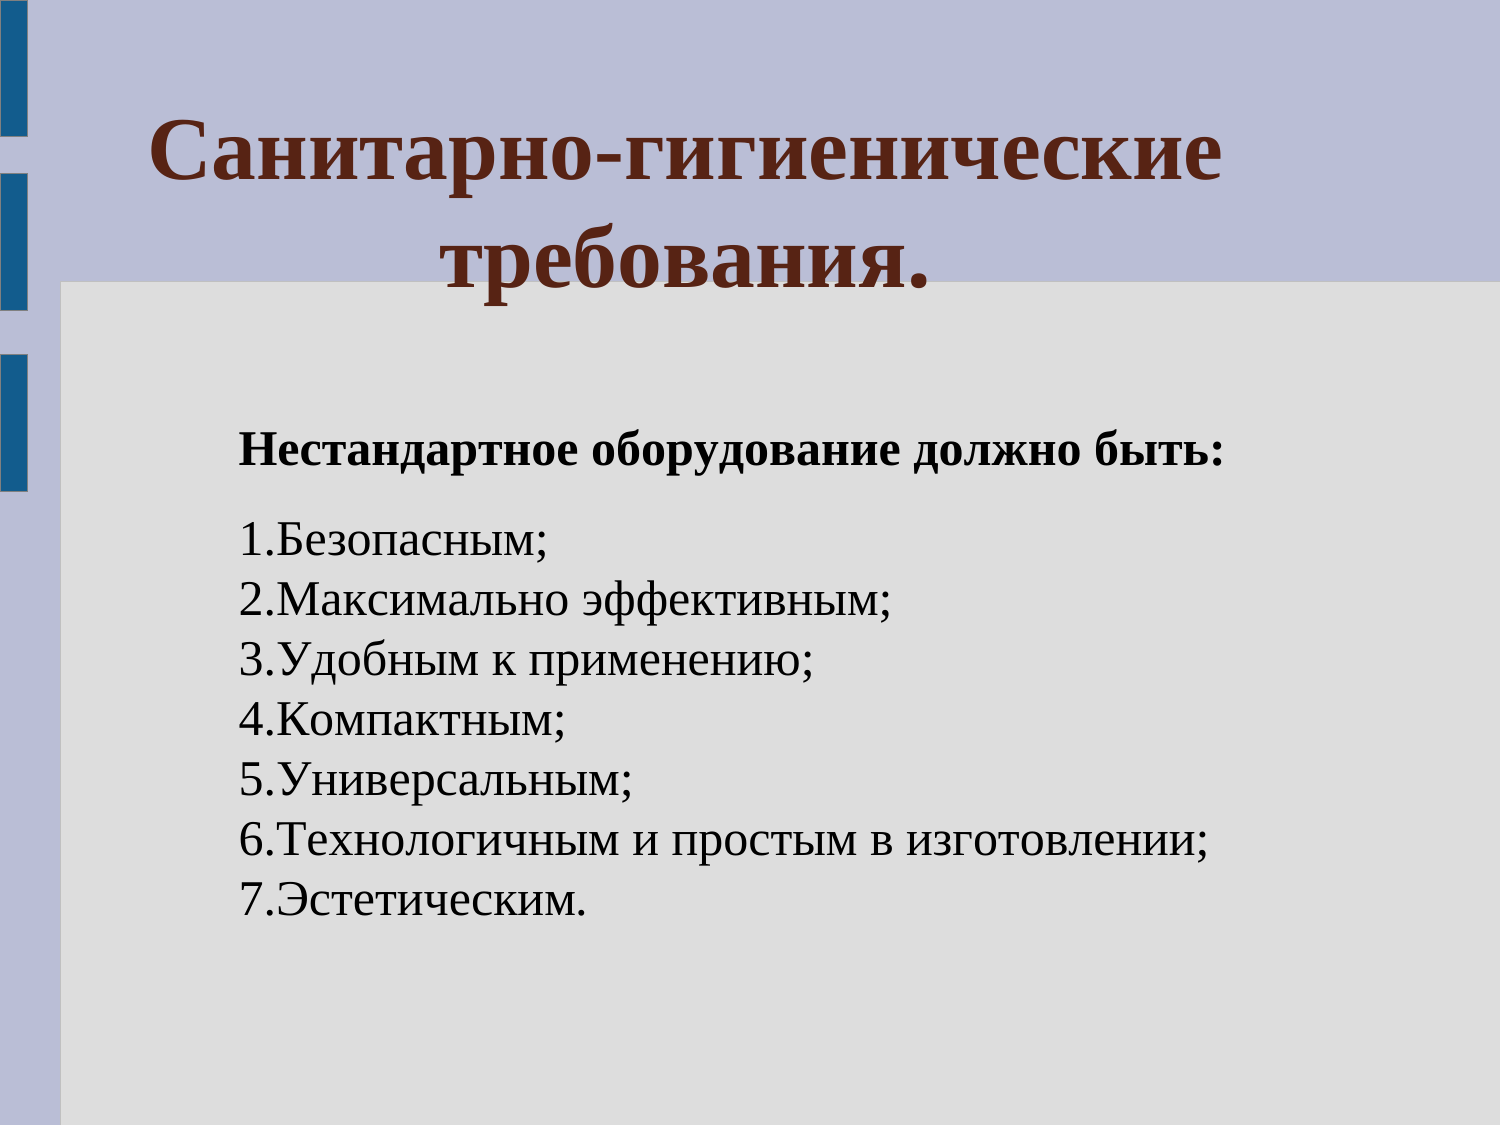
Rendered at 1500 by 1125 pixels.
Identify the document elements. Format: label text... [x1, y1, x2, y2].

title Санитарно-гигиенические требования. [70, 82, 1301, 271]
list Нестандартное оборудование должно быть: 1.Безопасным; 2.Максимально эффективным; 3.Удобным к применению; 4.Компактным; 5.Универсальным; 6.Технологичным и простым в изготовлении; 7.Эстетическим. [163, 318, 1394, 1095]
